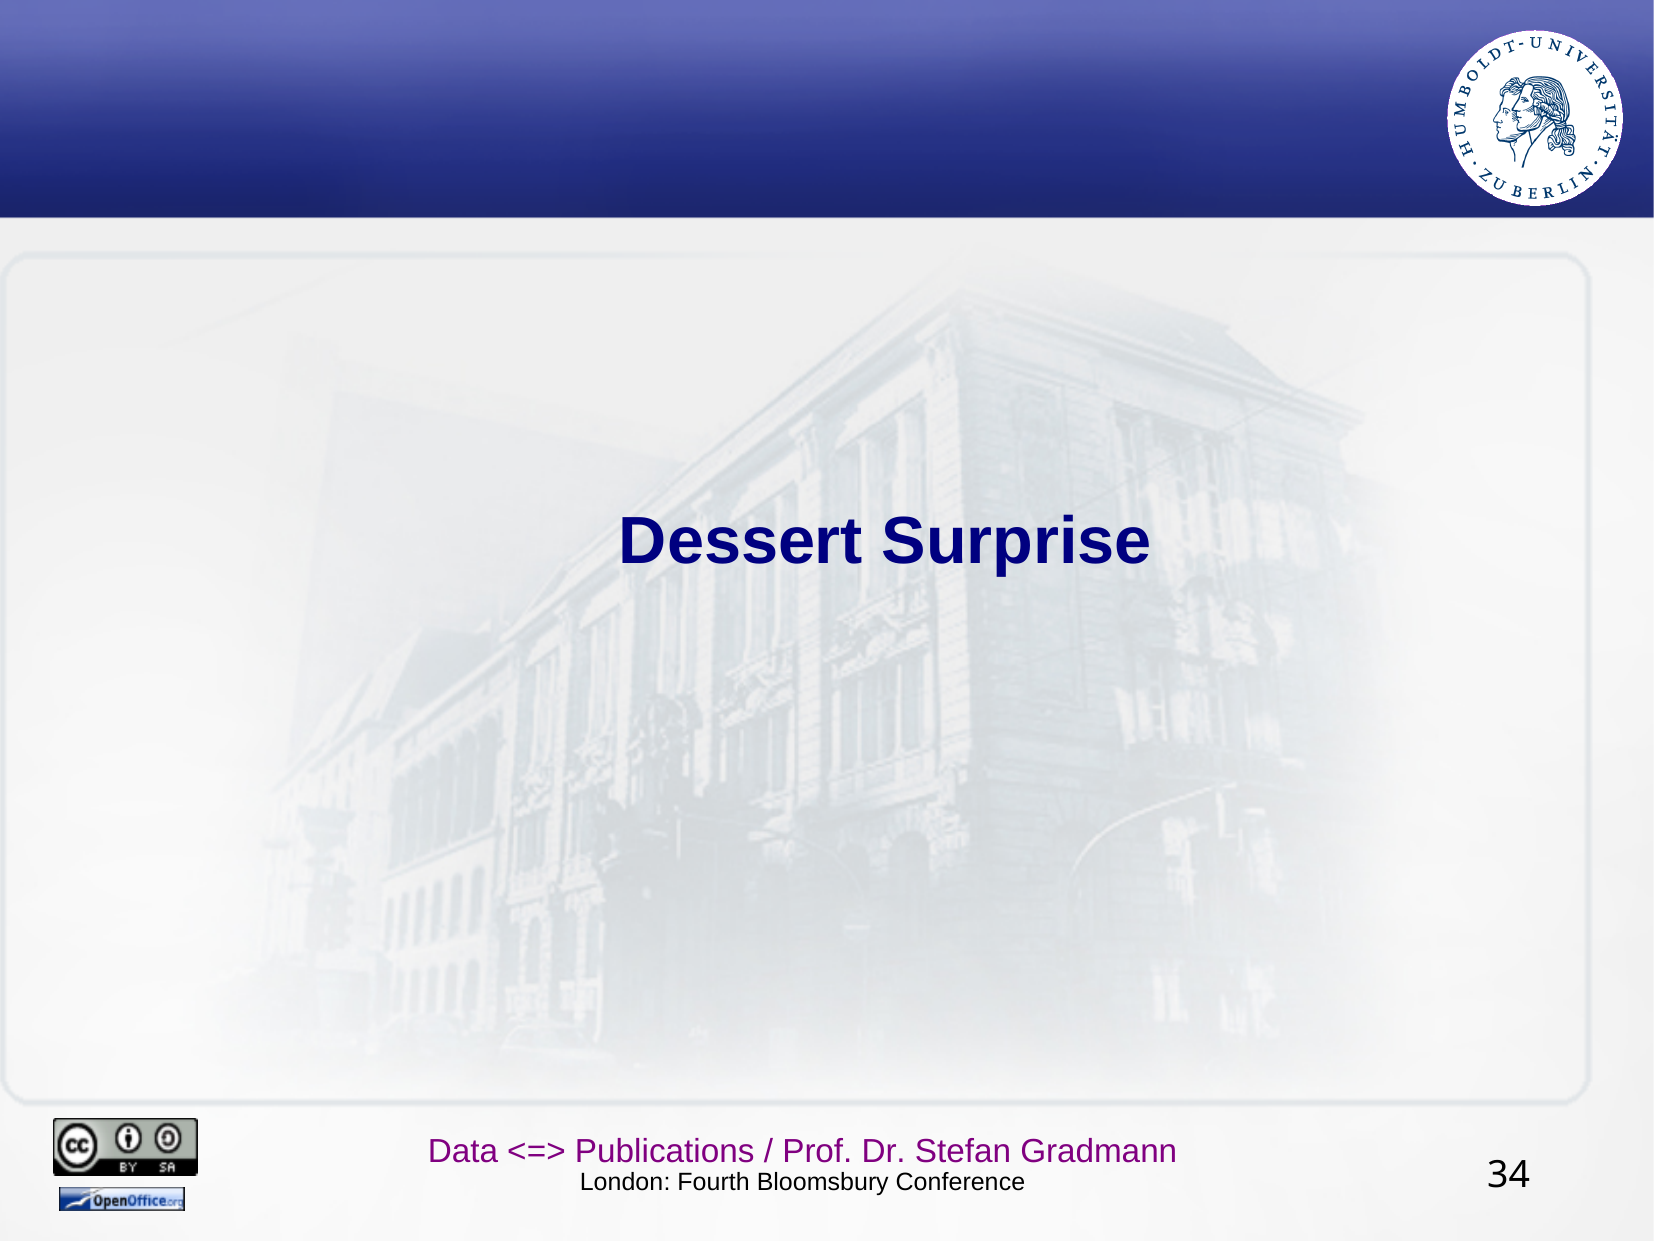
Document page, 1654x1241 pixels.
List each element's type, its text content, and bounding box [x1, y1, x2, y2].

subtitle Dessert Surprise [147, 7, 1624, 1077]
picture [0, 0, 1654, 1241]
